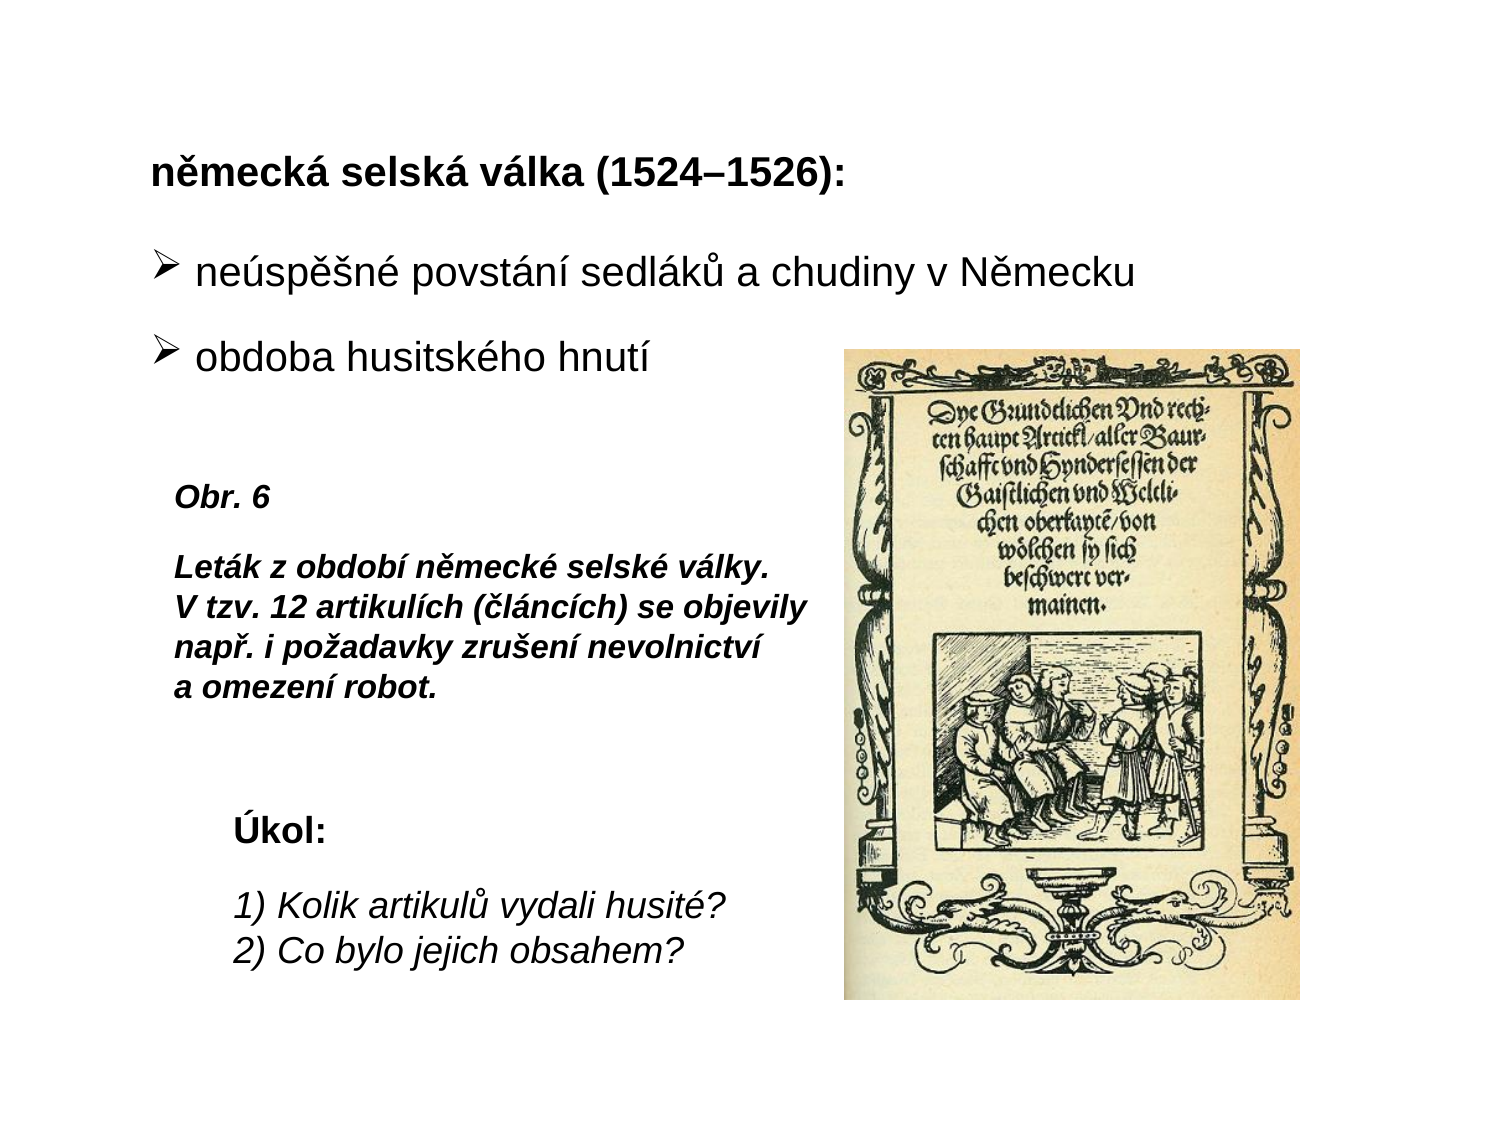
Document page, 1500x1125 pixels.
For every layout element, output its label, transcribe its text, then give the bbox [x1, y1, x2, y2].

picture [844, 349, 1300, 1000]
text_box Úkol: 1) Kolik artikulů vydali husité? 2) Co bylo jejich obsahem? [218, 798, 762, 980]
text_box Obr. 6 Leták z období německé selské války. V tzv. 12 artikulích (článcích) se objevily např. i požadavky zrušení nevolnictví a omezení robot. [159, 467, 833, 713]
text_box německá selská válka (1524–1526): neúspěšné povstání sedláků a chudiny v Německu obdoba husitského hnutí [135, 137, 1211, 388]
